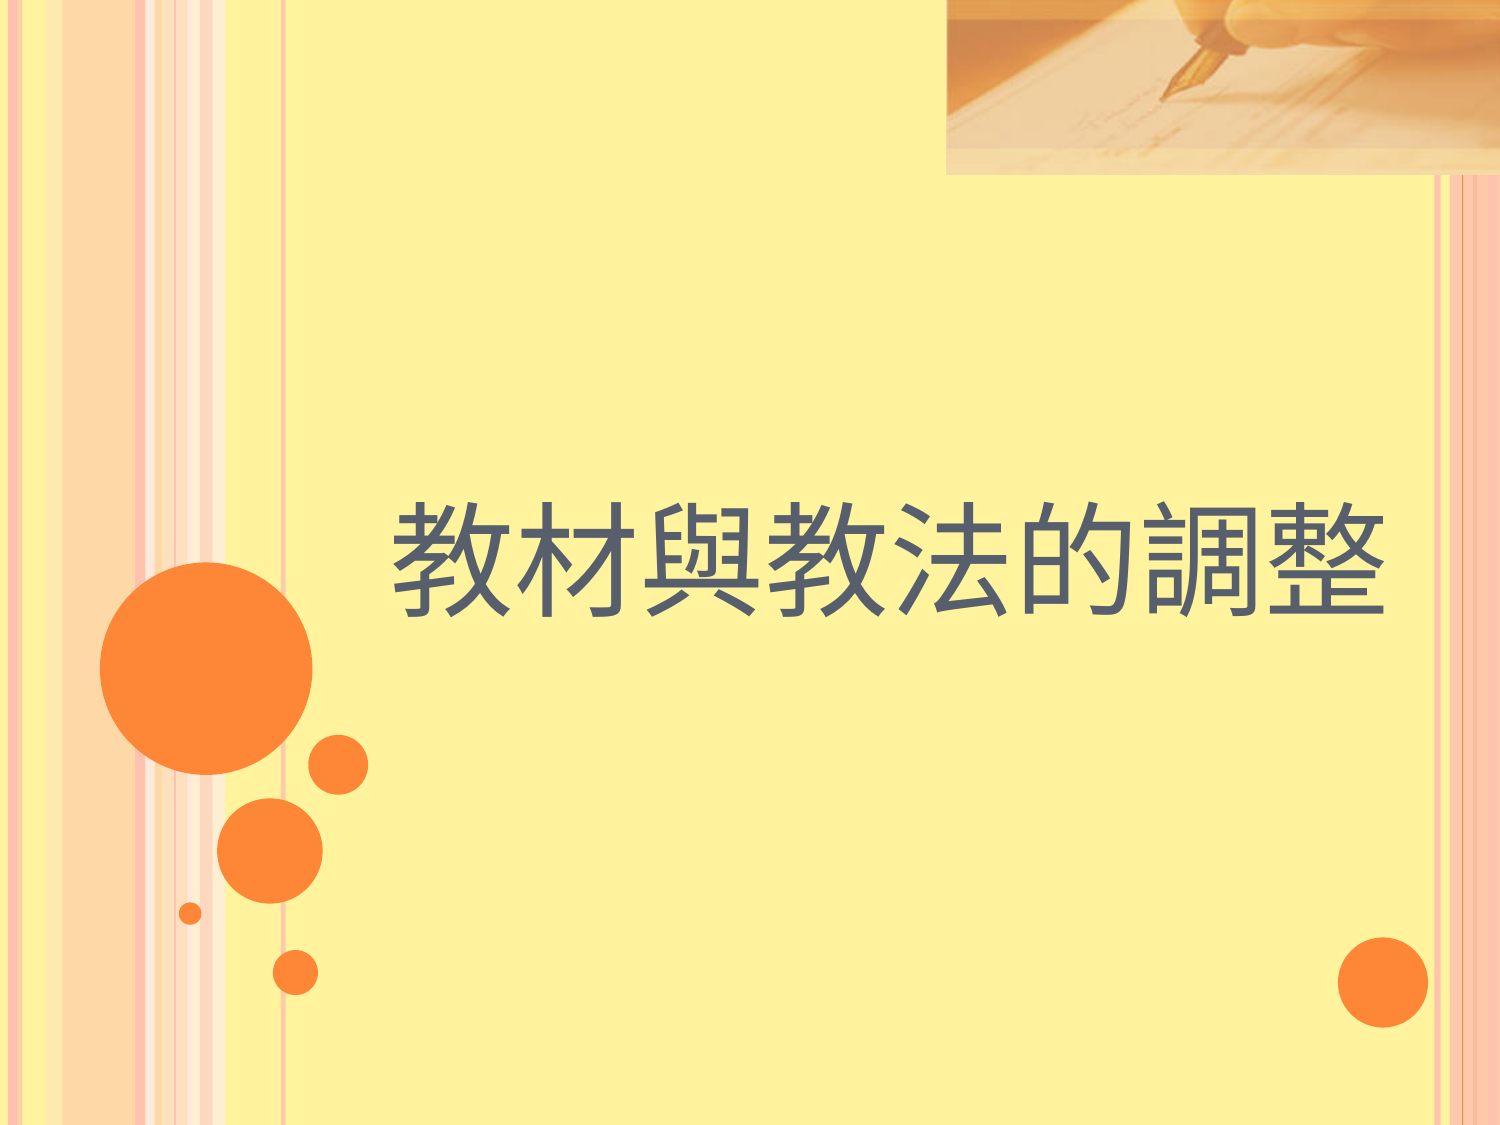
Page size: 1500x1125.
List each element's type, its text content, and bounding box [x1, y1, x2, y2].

title 教材與教法的調整 [375, 474, 1459, 812]
picture [946, 0, 1500, 175]
